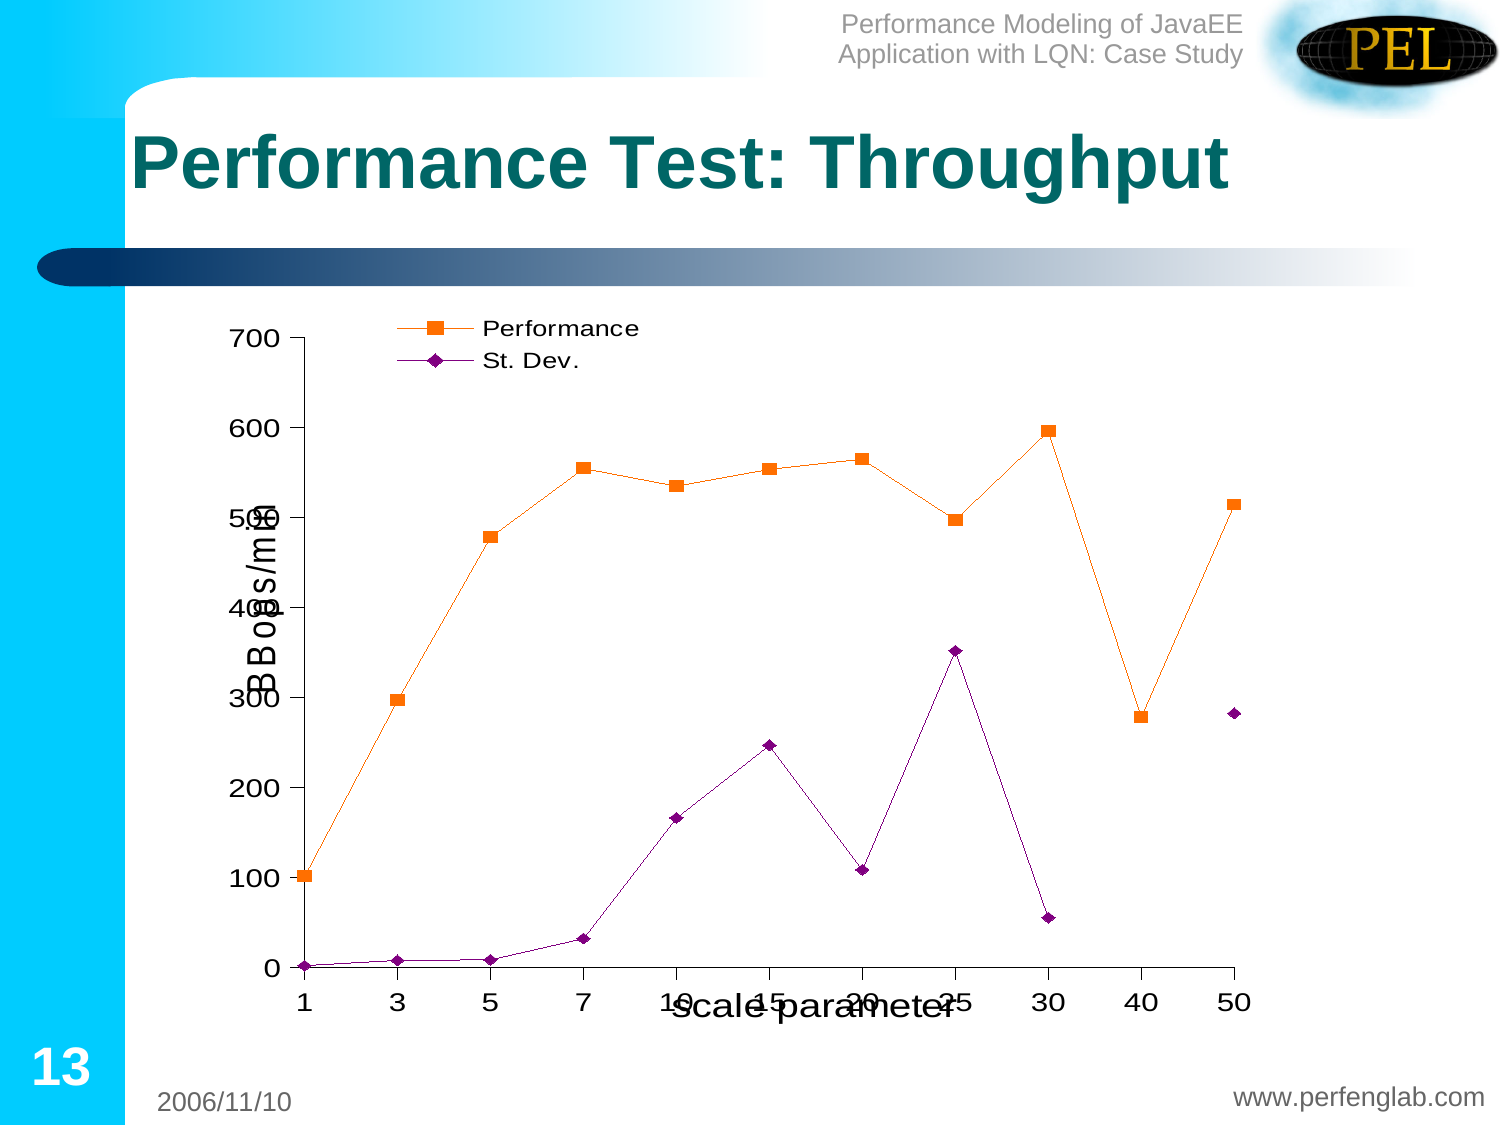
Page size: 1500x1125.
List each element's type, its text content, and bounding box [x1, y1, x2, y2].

picture [1251, 0, 1500, 119]
chart [206, 295, 1300, 1034]
title Performance Test: Throughput [130, 83, 1408, 248]
